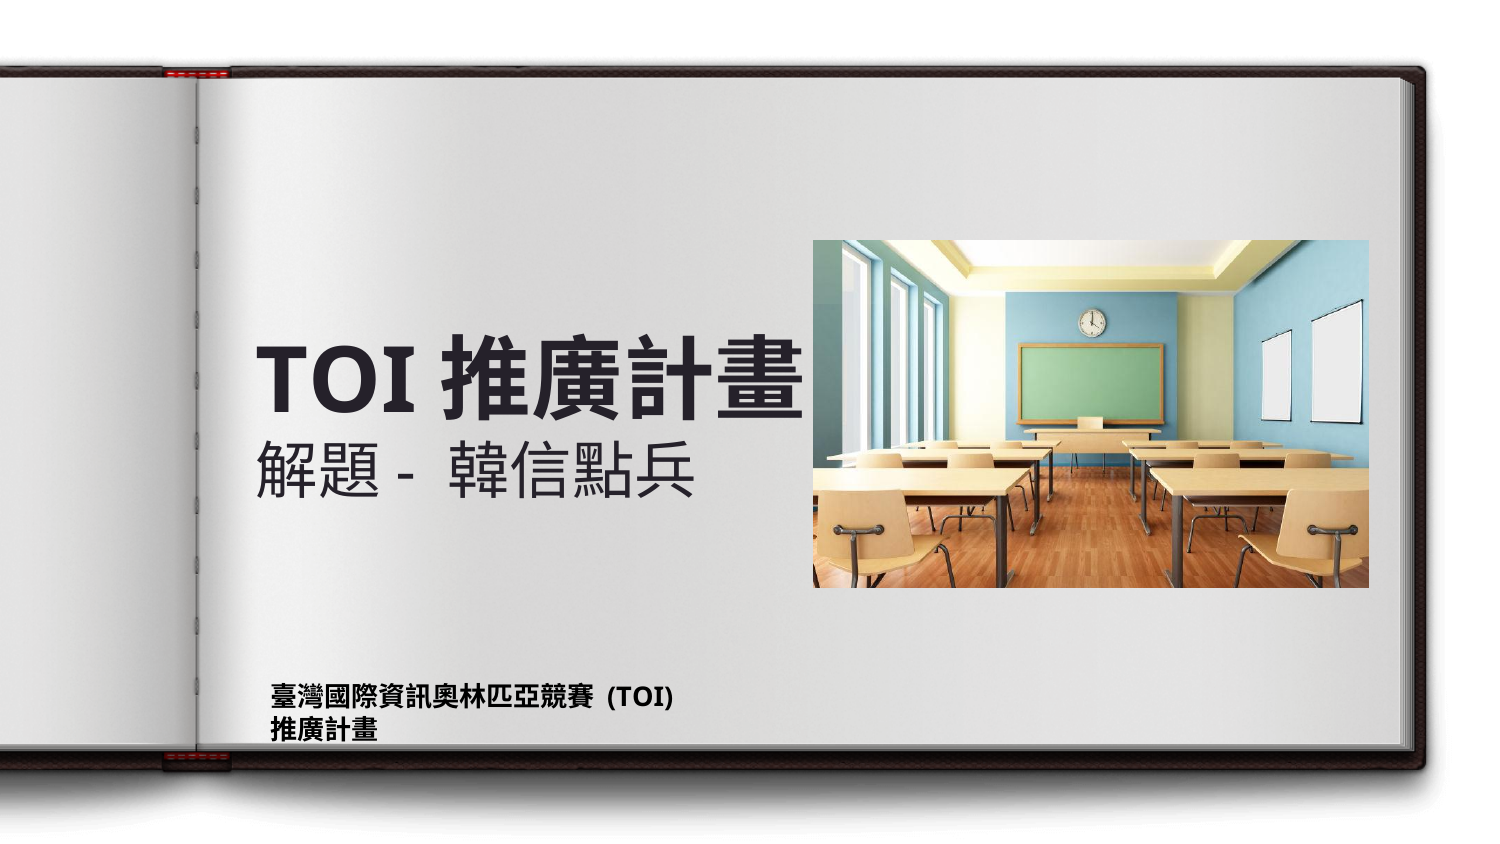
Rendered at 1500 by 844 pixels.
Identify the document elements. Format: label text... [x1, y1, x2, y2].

picture [813, 240, 1369, 588]
text_box TOI推廣計畫 解題- 韓信點兵 [241, 263, 813, 565]
